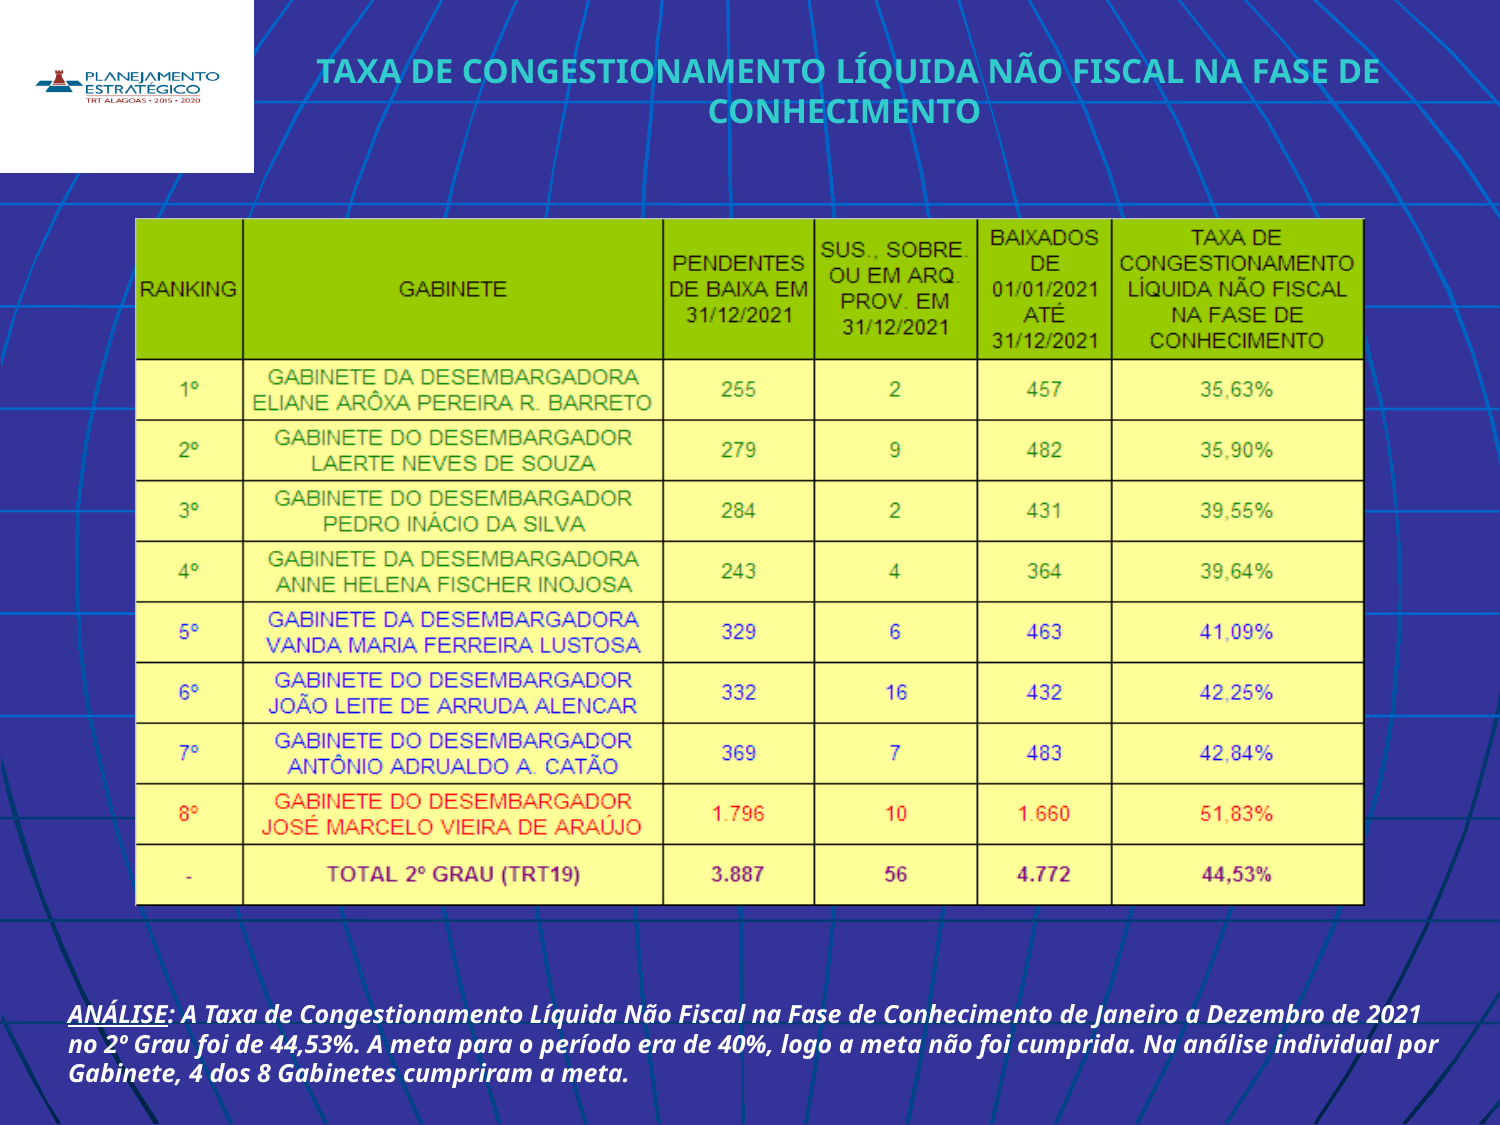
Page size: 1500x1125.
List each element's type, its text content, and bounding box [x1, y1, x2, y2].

text_box TAXA DE CONGESTIONAMENTO LÍQUIDA NÃO FISCAL NA FASE DE CONHECIMENTO [242, 42, 1448, 138]
picture [135, 218, 1365, 906]
text_box ANÁLISE: A Taxa de Congestionamento Líquida Não Fiscal na Fase de Conhecimento de Janeiro a Dezembro de 2021 no 2º Grau foi de 44,53%. A meta para o período era de 40%, logo a meta não foi cumprida. Na análise individual por Gabinete, 4 dos 8 Gabinetes cumpriram a meta. [53, 990, 1459, 1125]
picture [0, 0, 254, 173]
